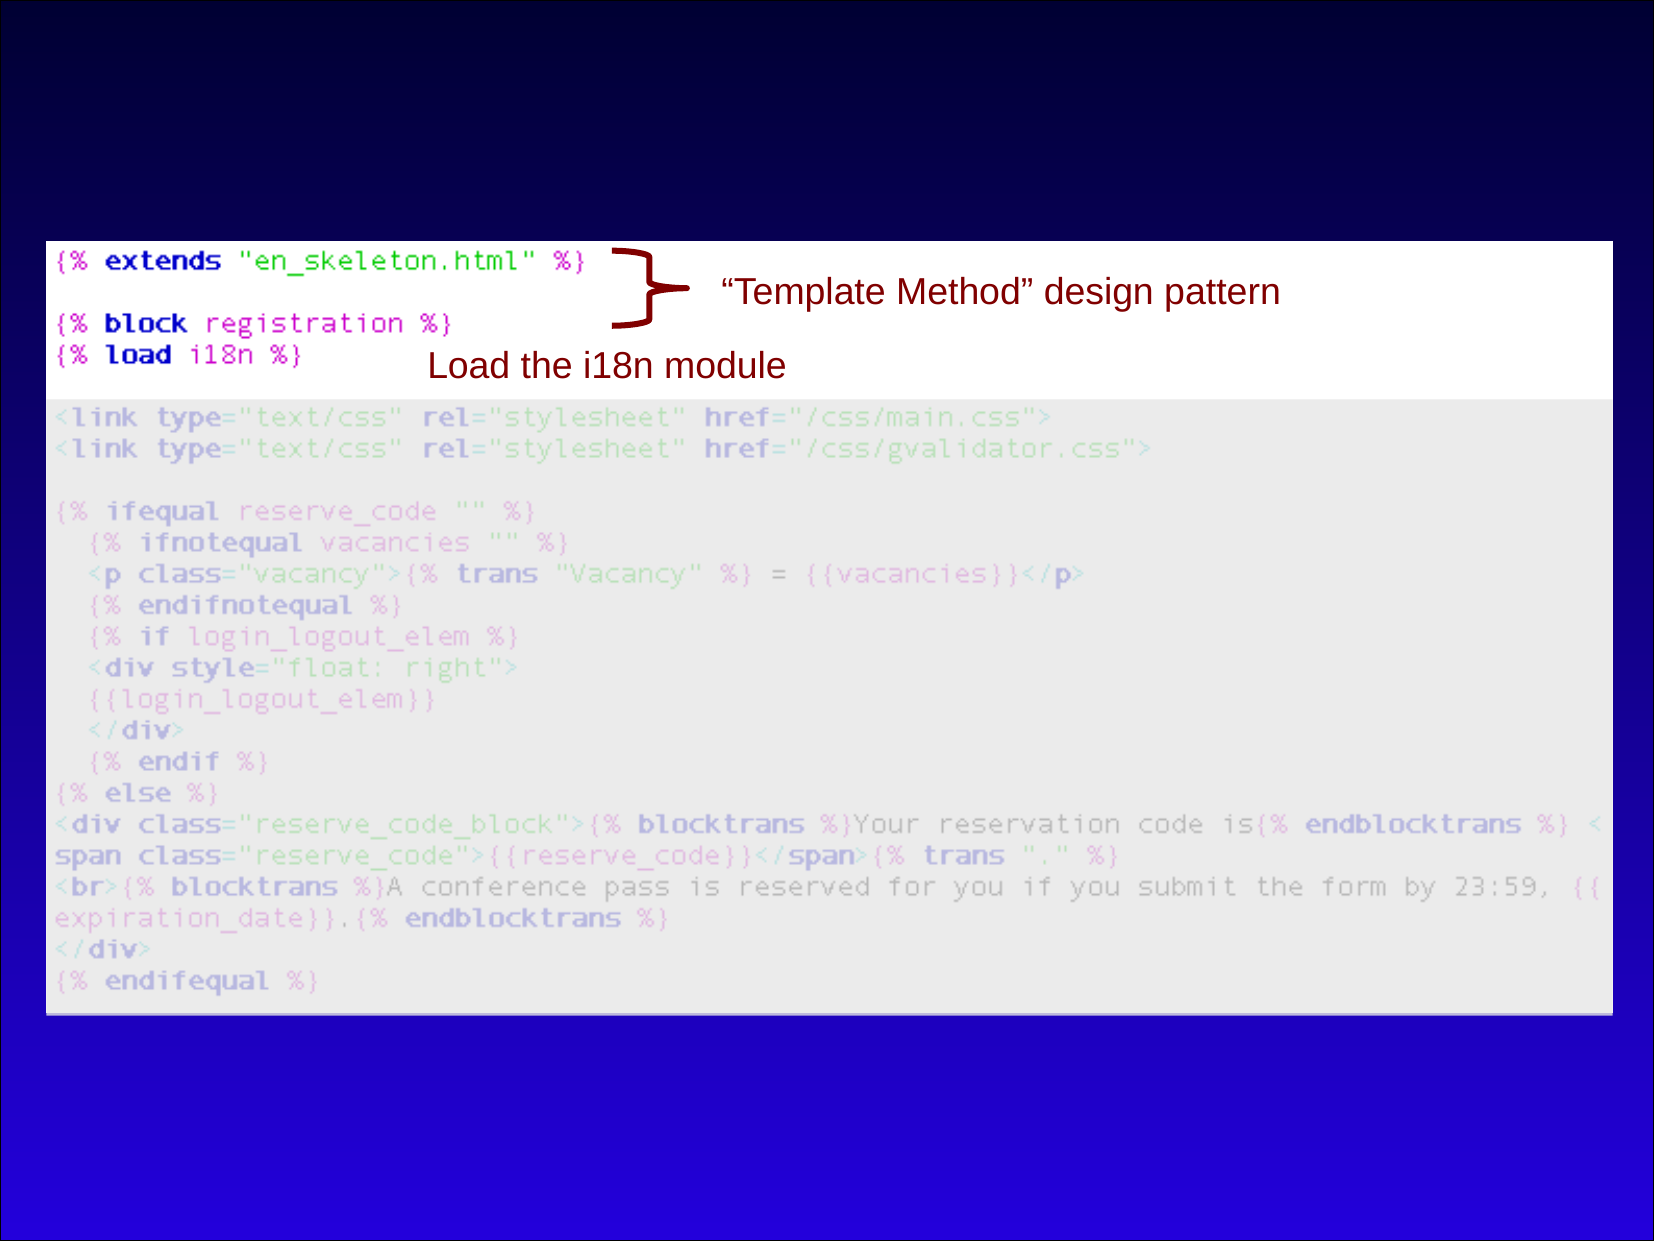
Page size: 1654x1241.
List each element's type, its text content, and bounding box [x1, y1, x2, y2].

text_box “Template Method” design pattern [706, 262, 1298, 320]
text_box Load the i18n module [412, 337, 826, 395]
picture [46, 241, 1613, 399]
text_box [46, 399, 1613, 1016]
